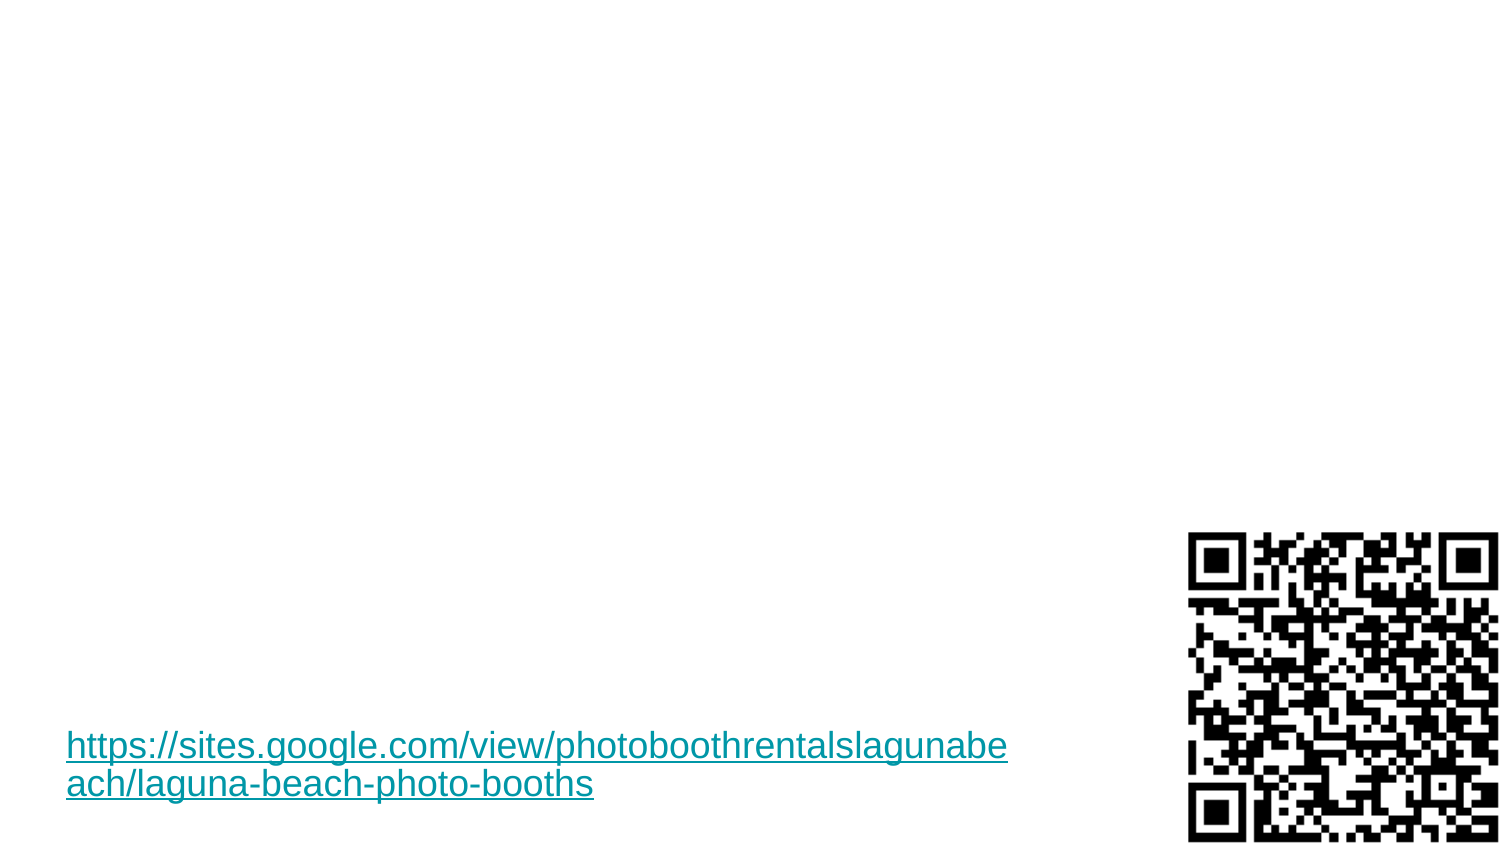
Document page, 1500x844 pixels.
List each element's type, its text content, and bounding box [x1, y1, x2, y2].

list https://sites.google.com/view/photoboothrentalslagunabeach/laguna-beach-photo-booths [51, 694, 1036, 794]
picture [1187, 531, 1500, 844]
